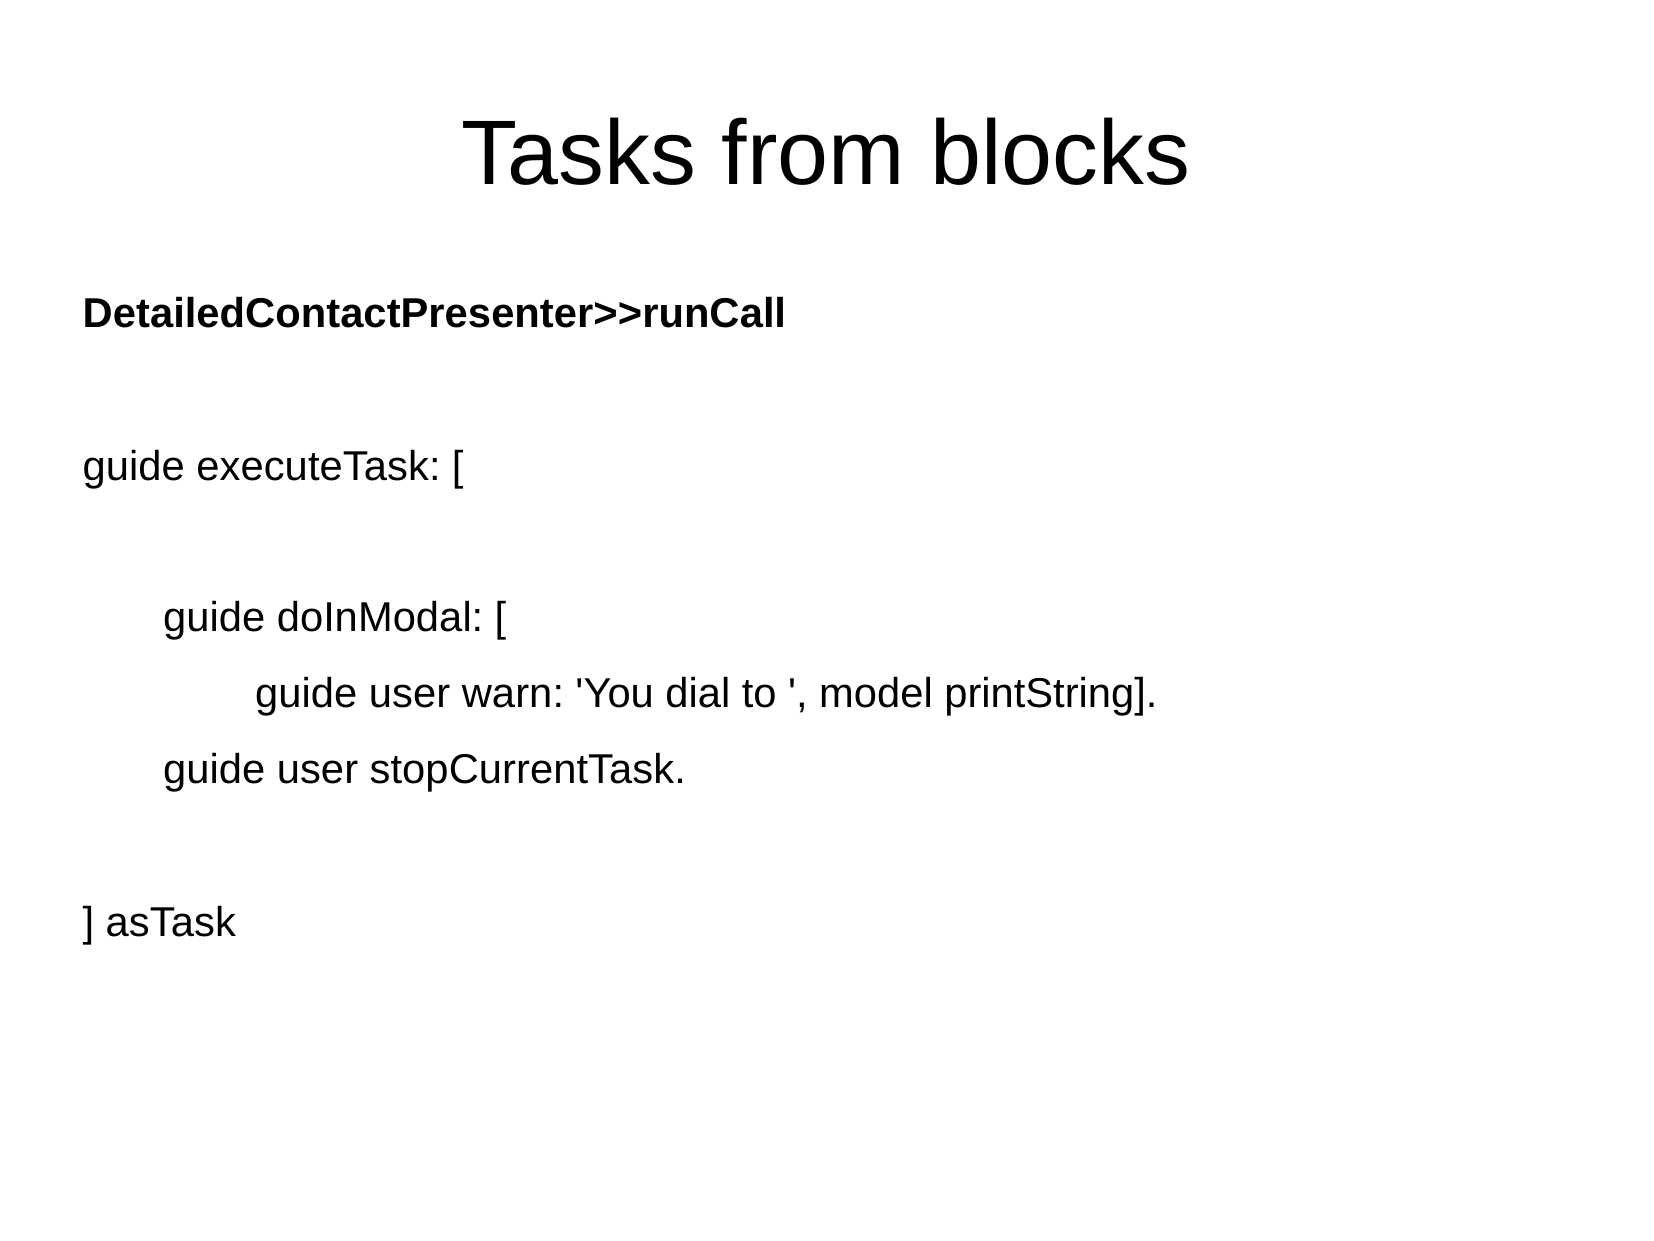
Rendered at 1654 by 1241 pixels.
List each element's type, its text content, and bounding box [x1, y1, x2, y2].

title Tasks from blocks [82, 49, 1571, 257]
list DetailedContactPresenter>>runCall guide executeTask: [ guide doInModal: [ guide user warn: 'You dial to ', model printString]. guide user stopCurrentTask. ] asTask [82, 290, 1571, 1109]
